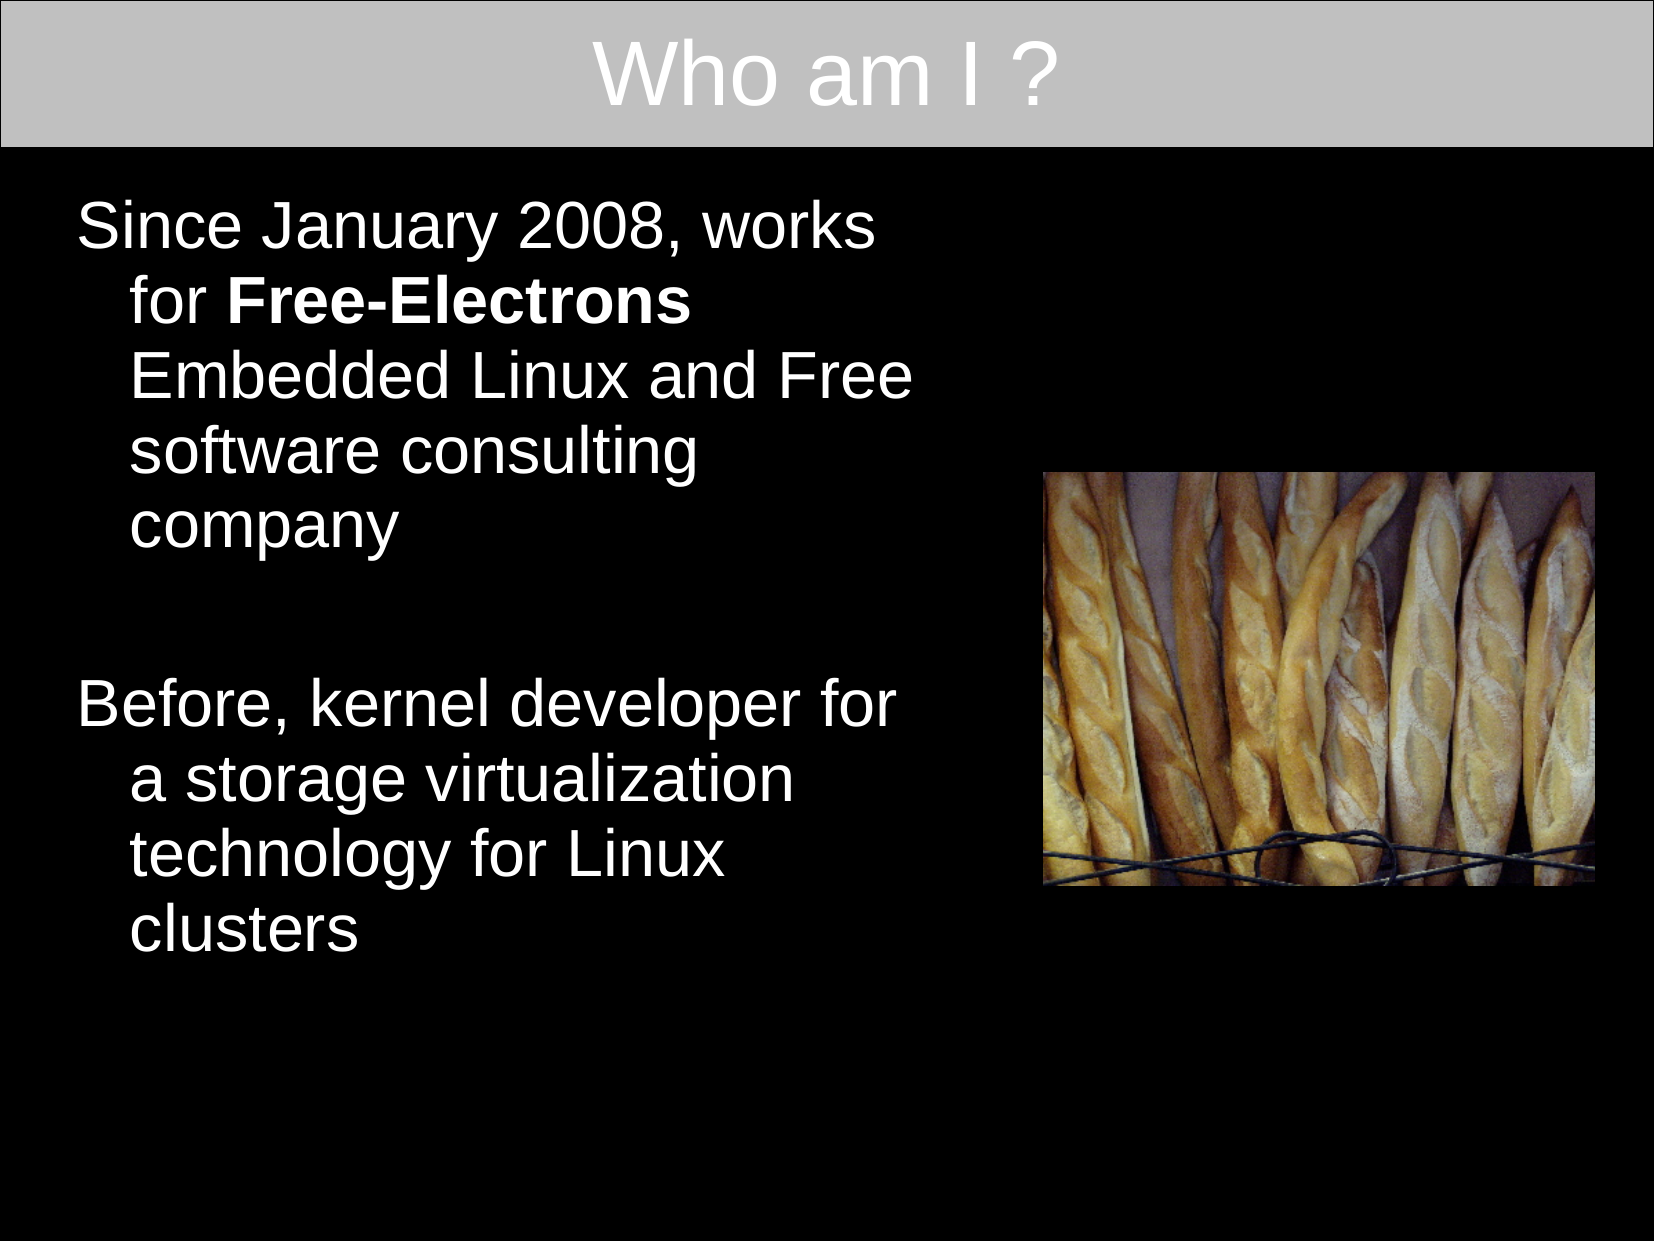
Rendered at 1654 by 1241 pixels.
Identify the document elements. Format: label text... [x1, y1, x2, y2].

picture [1043, 472, 1595, 886]
title Who am I ? [0, 0, 1654, 148]
list Since January 2008, works for Free-Electrons Embedded Linux and Free software consulting company Before, kernel developer for a storage virtualization technology for Linux clusters [59, 188, 951, 1052]
